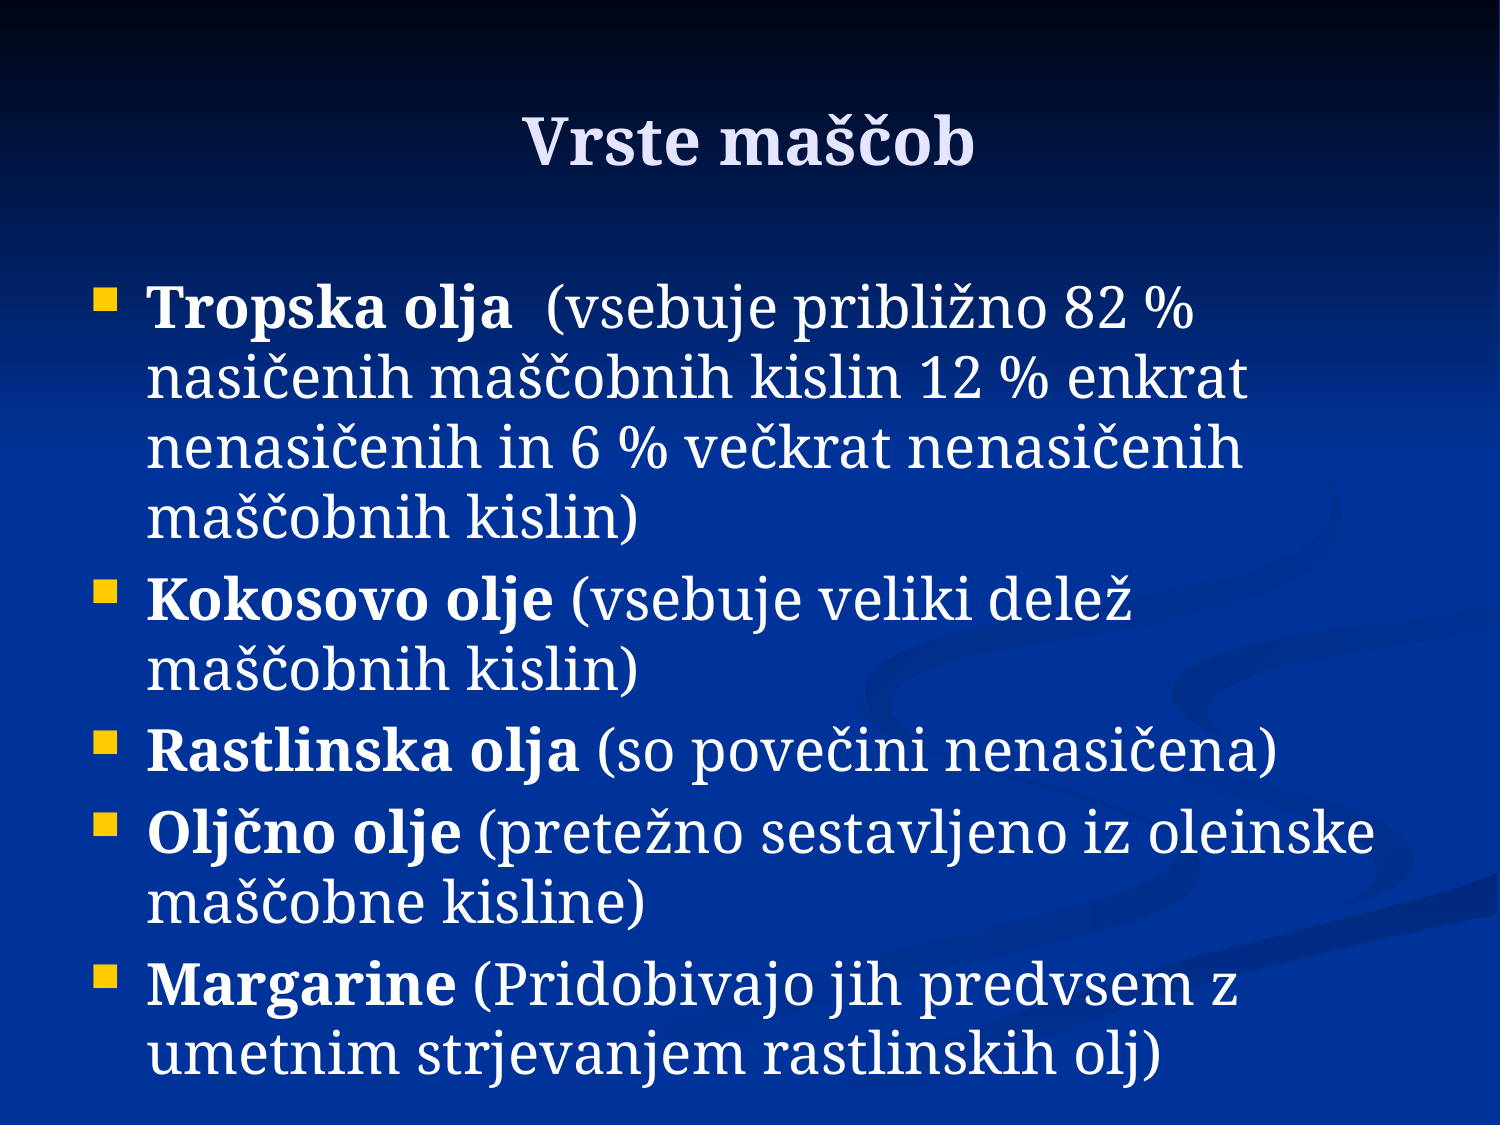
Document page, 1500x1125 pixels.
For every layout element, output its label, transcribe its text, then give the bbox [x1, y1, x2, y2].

list Tropska olja (vsebuje približno 82 % nasičenih maščobnih kislin 12 % enkrat nenasičenih in 6 % večkrat nenasičenih maščobnih kislin) Kokosovo olje (vsebuje veliki delež maščobnih kislin) Rastlinska olja (so povečini nenasičena) Oljčno olje (pretežno sestavljeno iz oleinske maščobne kisline) Margarine (Pridobivajo jih predvsem z umetnim strjevanjem rastlinskih olj) [75, 262, 1425, 1005]
title Vrste maščob [75, 45, 1425, 233]
